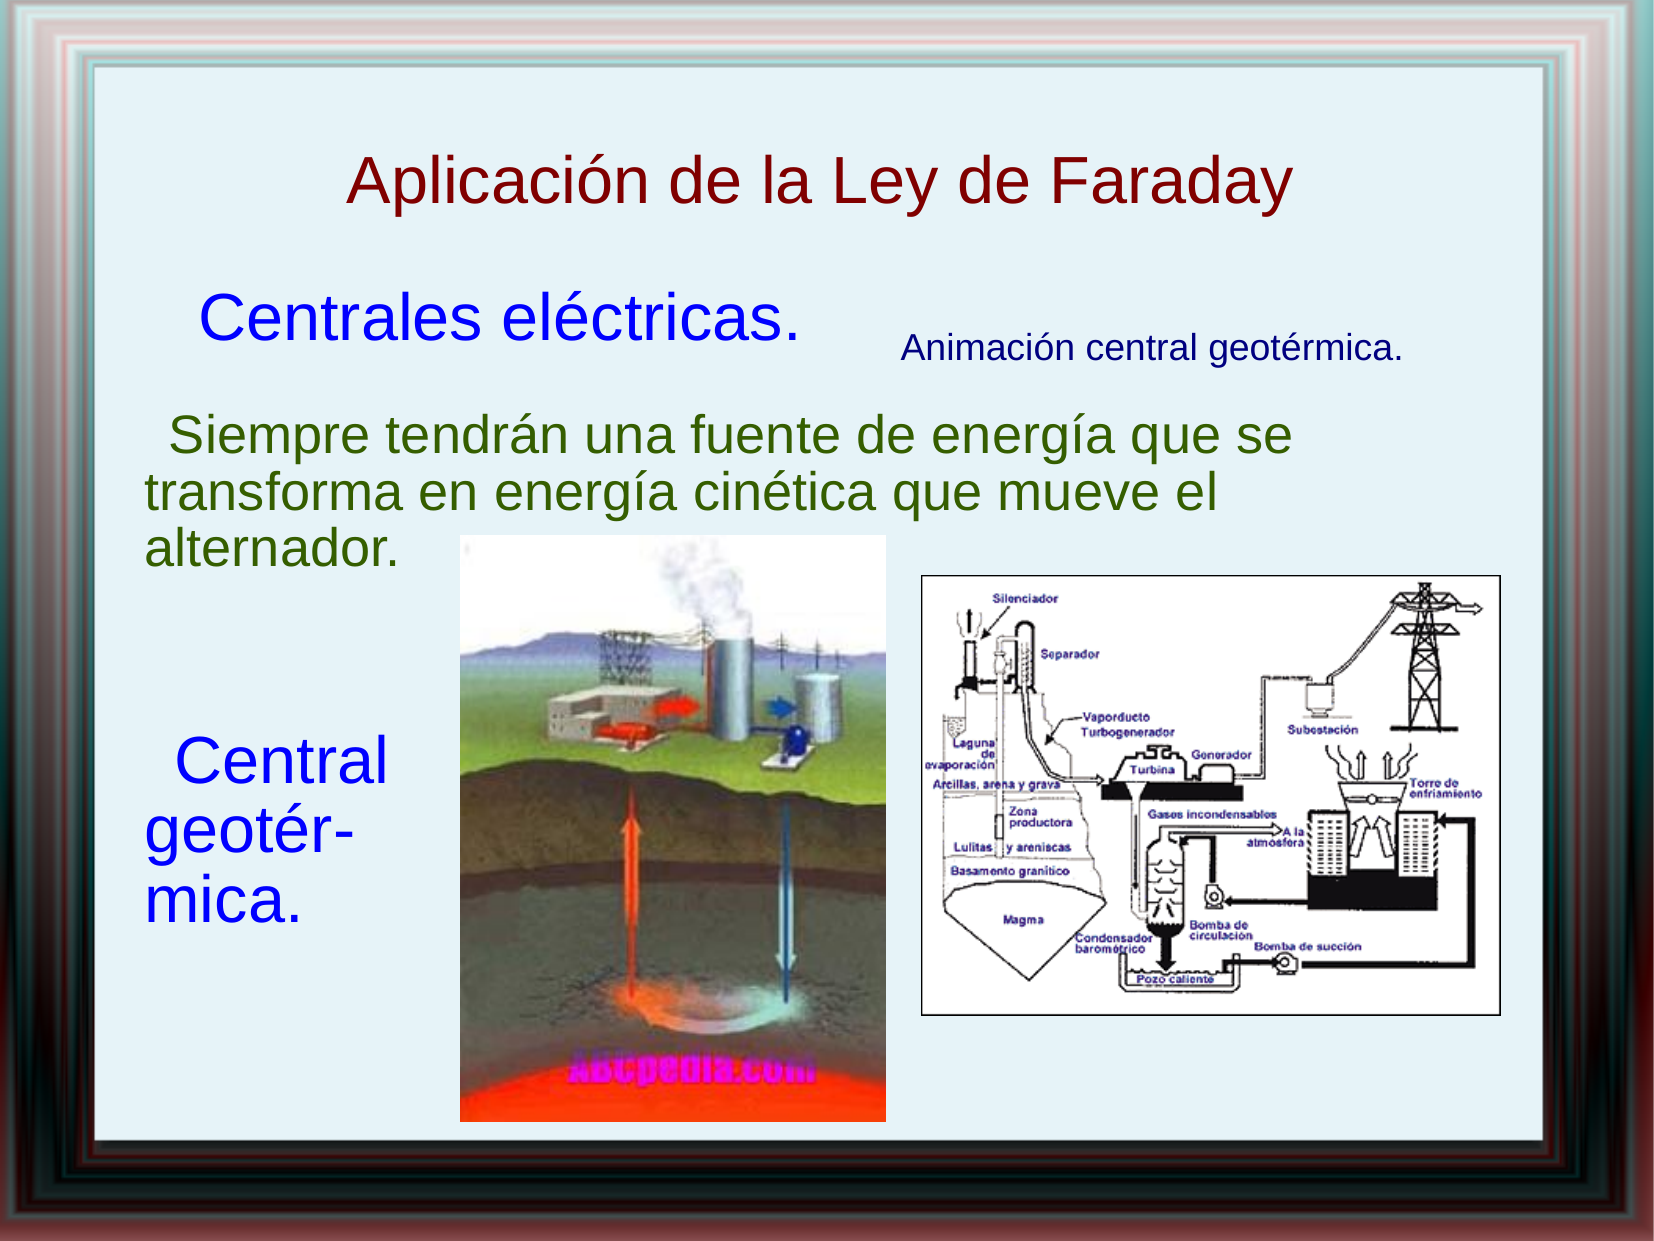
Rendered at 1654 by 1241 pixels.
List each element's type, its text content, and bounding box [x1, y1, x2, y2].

picture [0, 0, 1654, 1241]
text_box Central geotér-mica. [129, 720, 449, 950]
text_box Animación central geotérmica. [885, 318, 1505, 390]
text_box Siempre tendrán una fuente de energía que se transforma en energía cinética que mueve el alternador. [129, 401, 1453, 590]
text_box Aplicación de la Ley de Faraday [271, 141, 1371, 217]
text_box Centrales eléctricas. [153, 277, 1288, 368]
